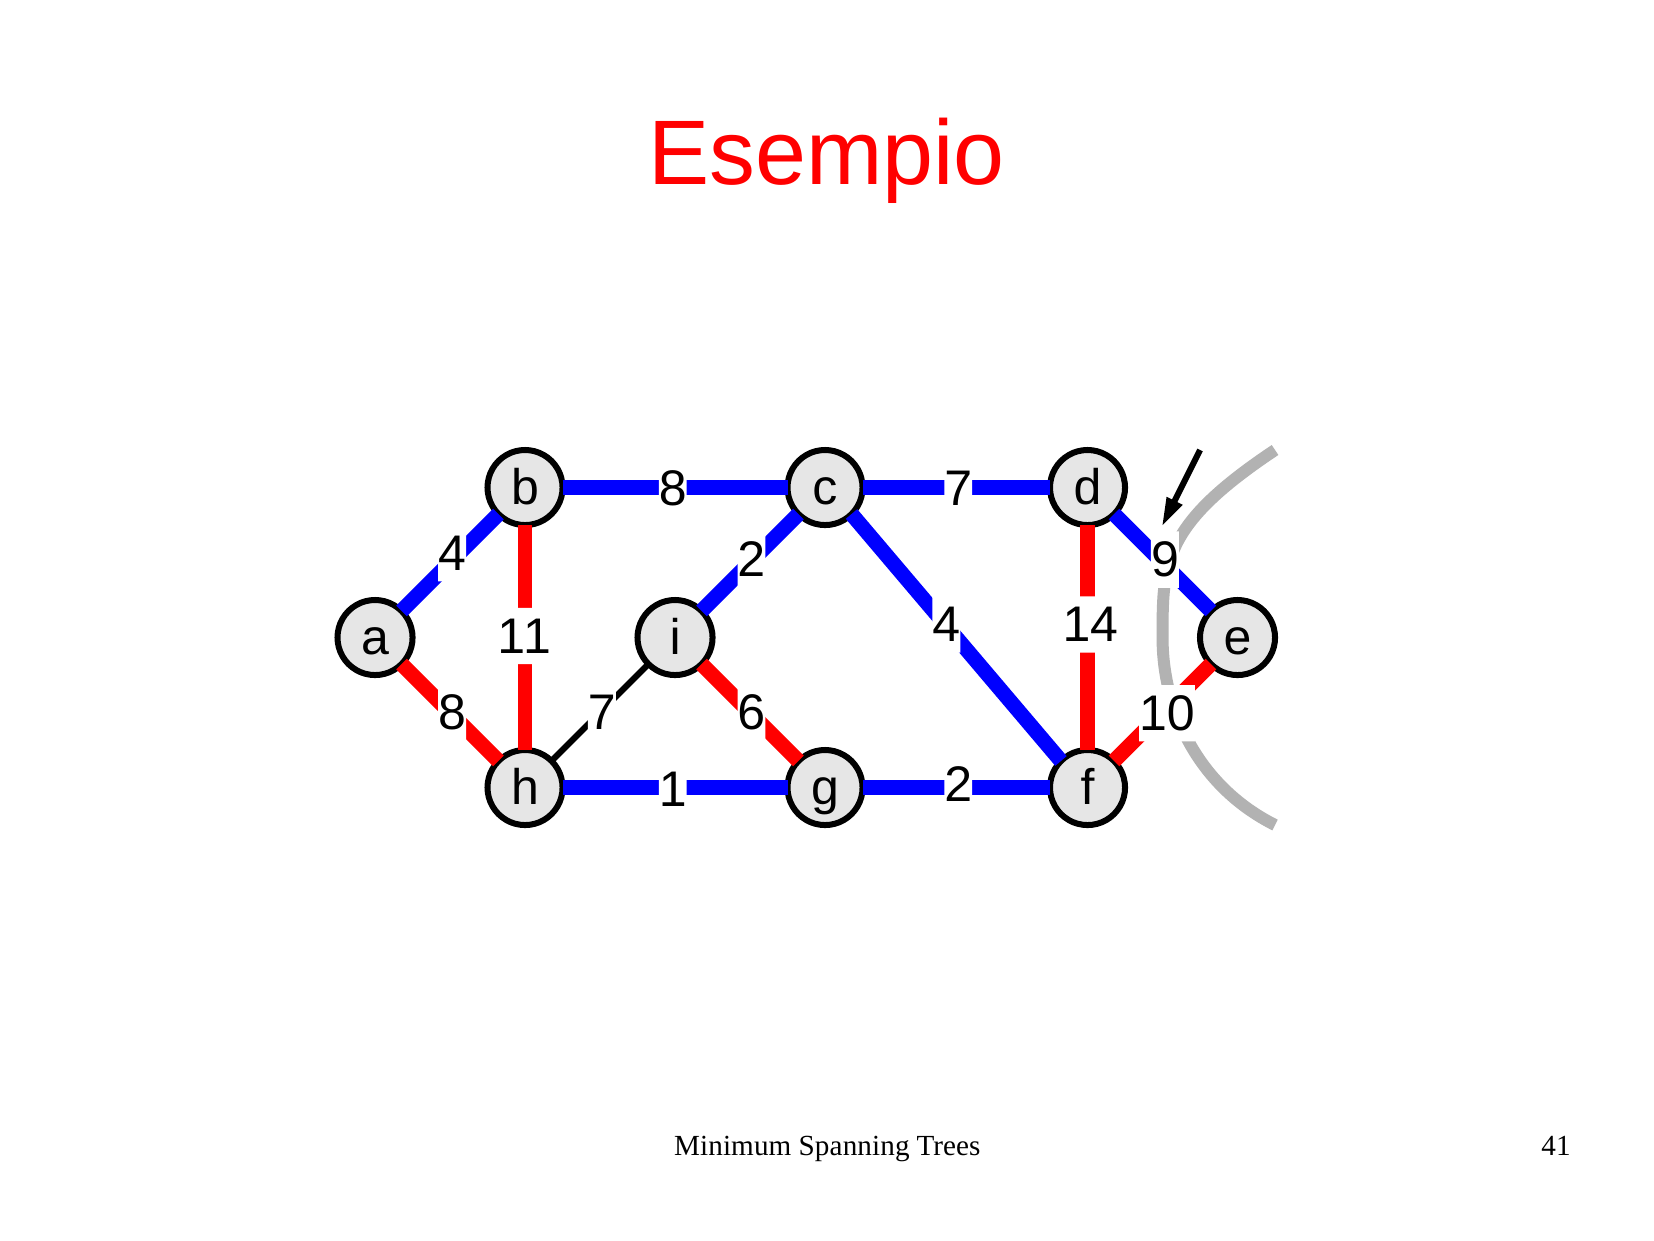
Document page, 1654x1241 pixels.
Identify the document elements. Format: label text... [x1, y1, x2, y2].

text_box 6 [737, 684, 766, 742]
text_box 2 [737, 531, 766, 588]
text_box 2 [944, 756, 973, 813]
text_box 14 [1062, 596, 1119, 653]
text_box 1 [658, 761, 687, 818]
text_box h [487, 750, 563, 826]
text_box a [337, 600, 413, 676]
text_box 8 [438, 684, 467, 741]
text_box 8 [658, 460, 687, 517]
text_box g [788, 750, 863, 826]
text_box 7 [944, 460, 973, 517]
text_box 7 [587, 684, 616, 742]
text_box 4 [932, 596, 961, 653]
text_box 4 [438, 525, 467, 582]
title Esempio [82, 49, 1571, 257]
text_box e [1200, 600, 1276, 676]
text_box f [1050, 750, 1126, 826]
text_box 10 [1139, 685, 1195, 742]
text_box d [1050, 450, 1126, 525]
text_box c [788, 450, 863, 526]
text_box 9 [1150, 531, 1179, 588]
text_box i [637, 600, 713, 676]
text_box b [487, 450, 563, 525]
text_box 11 [497, 607, 557, 665]
